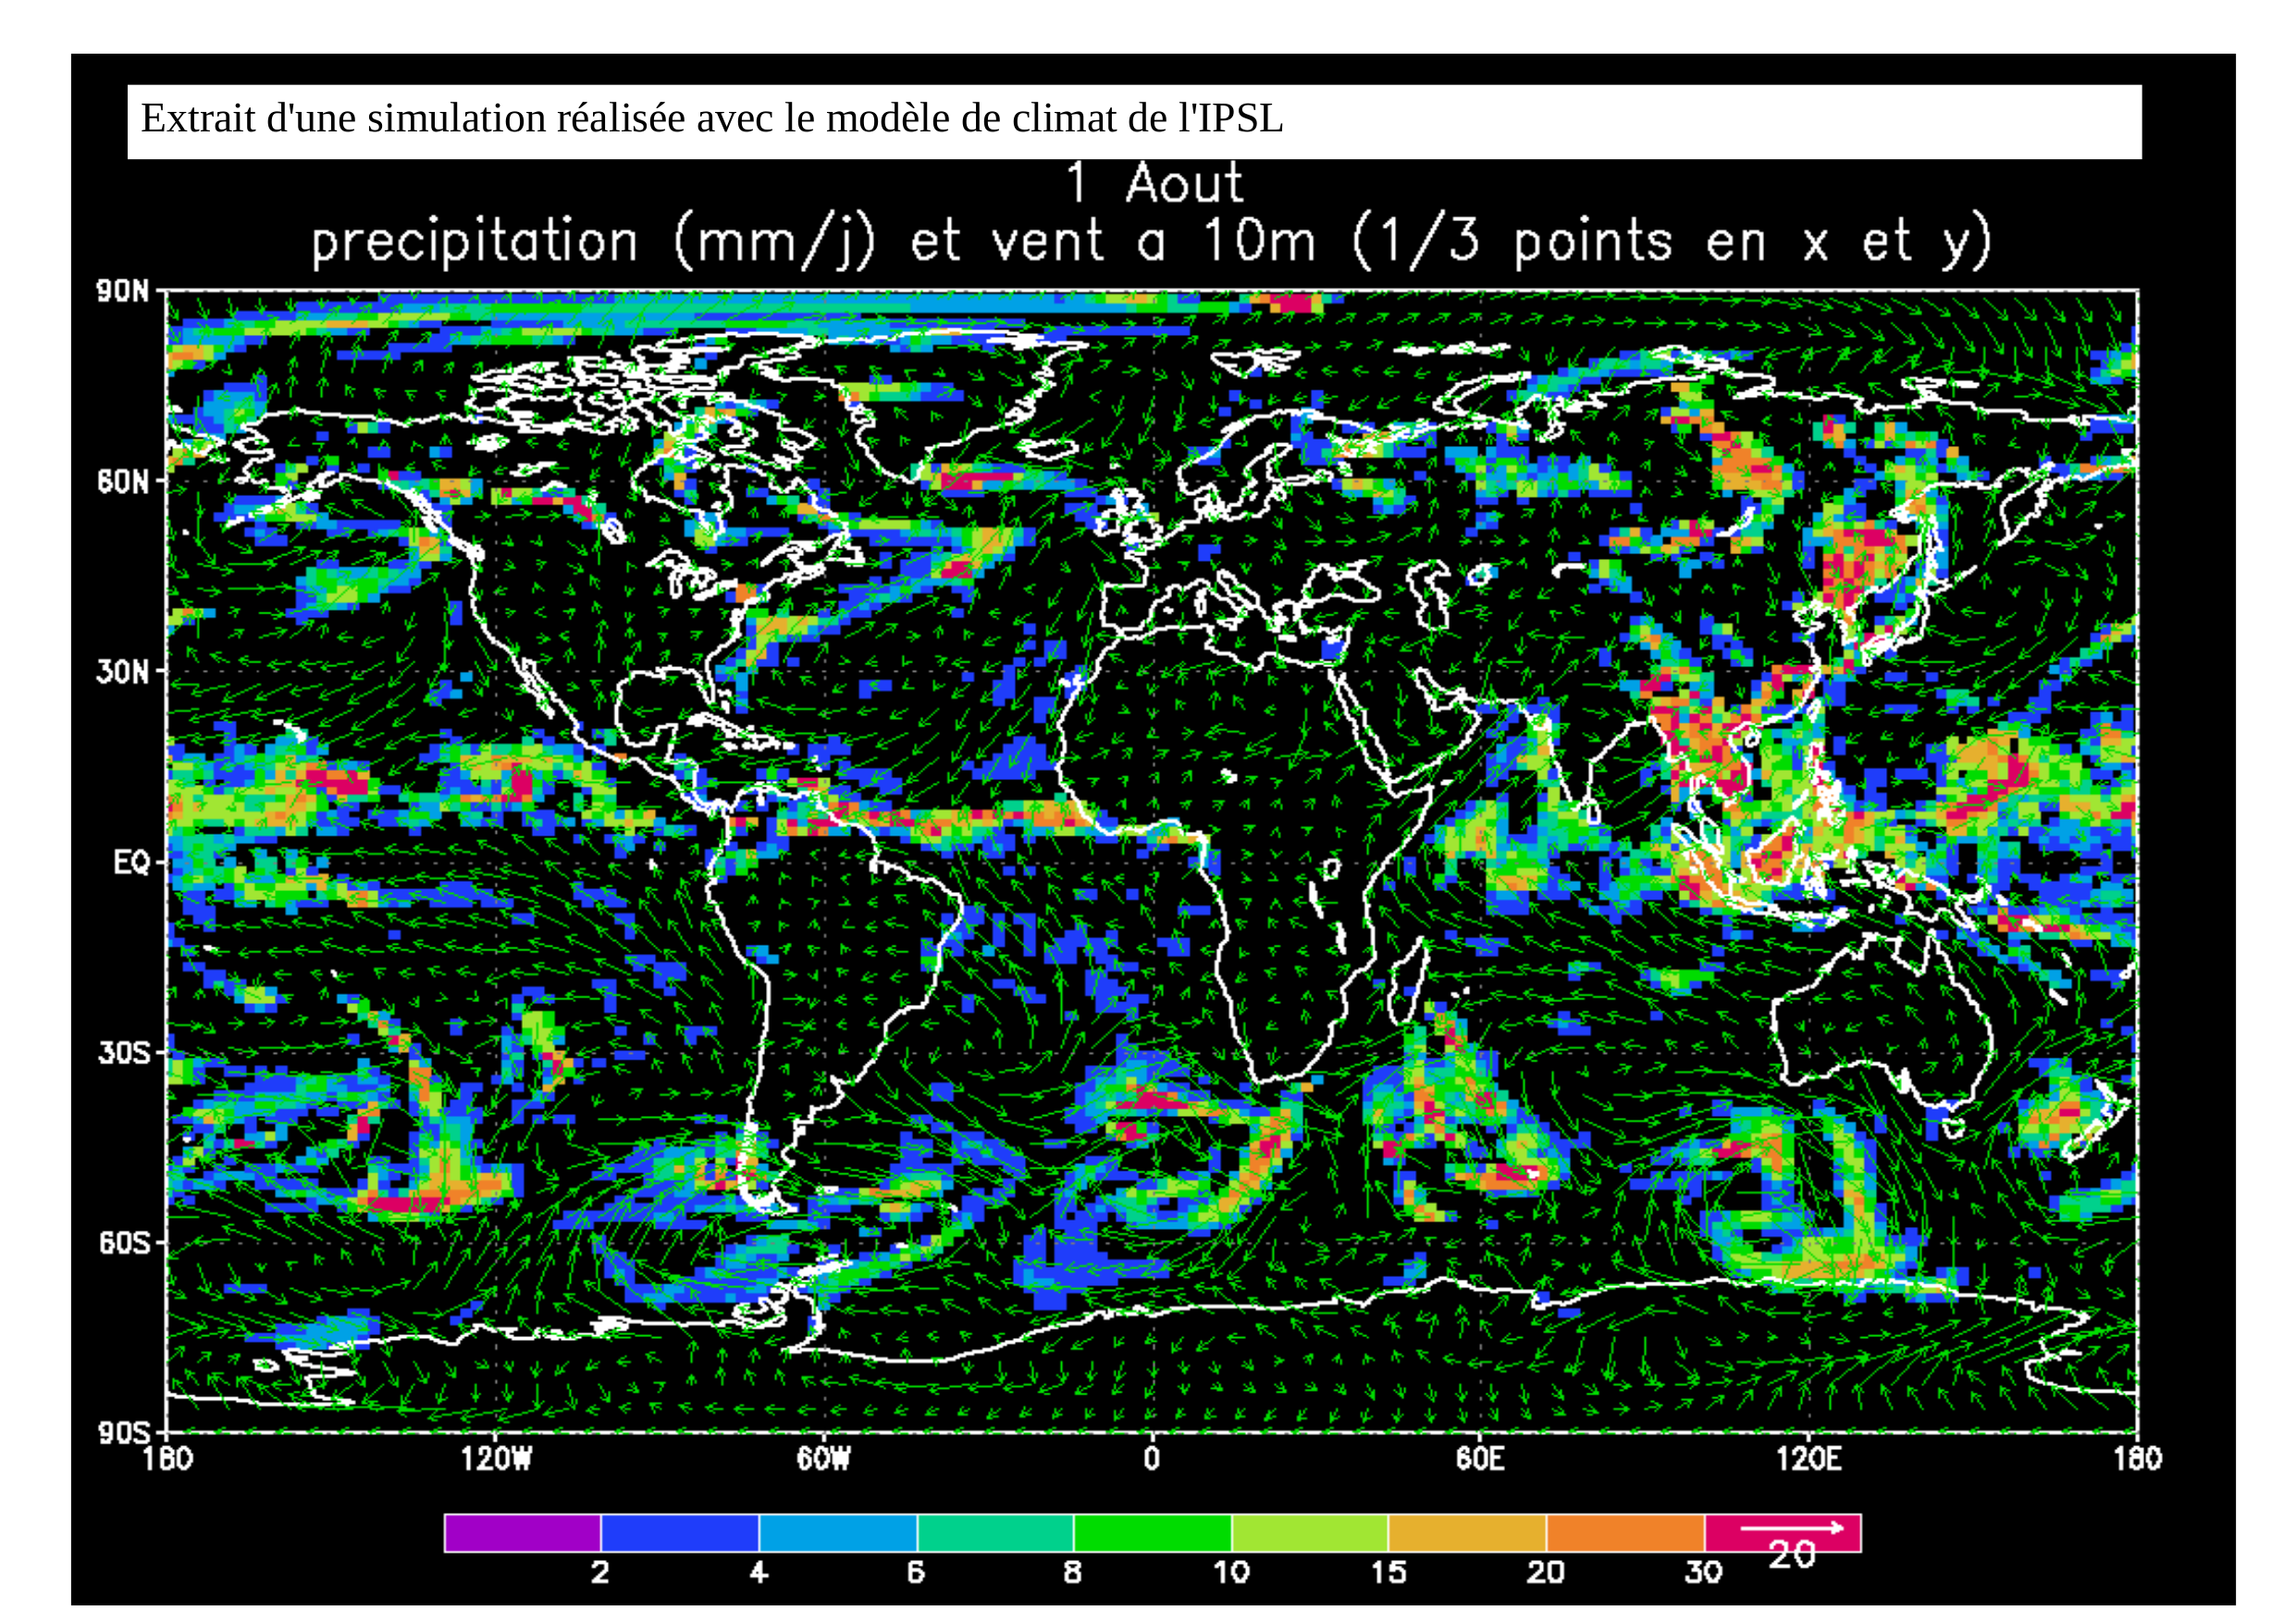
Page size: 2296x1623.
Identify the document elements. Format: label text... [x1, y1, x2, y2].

text_box Extrait d'une simulation réalisée avec le modèle de climat de l'IPSL [128, 84, 2142, 160]
picture [70, 54, 2237, 1605]
